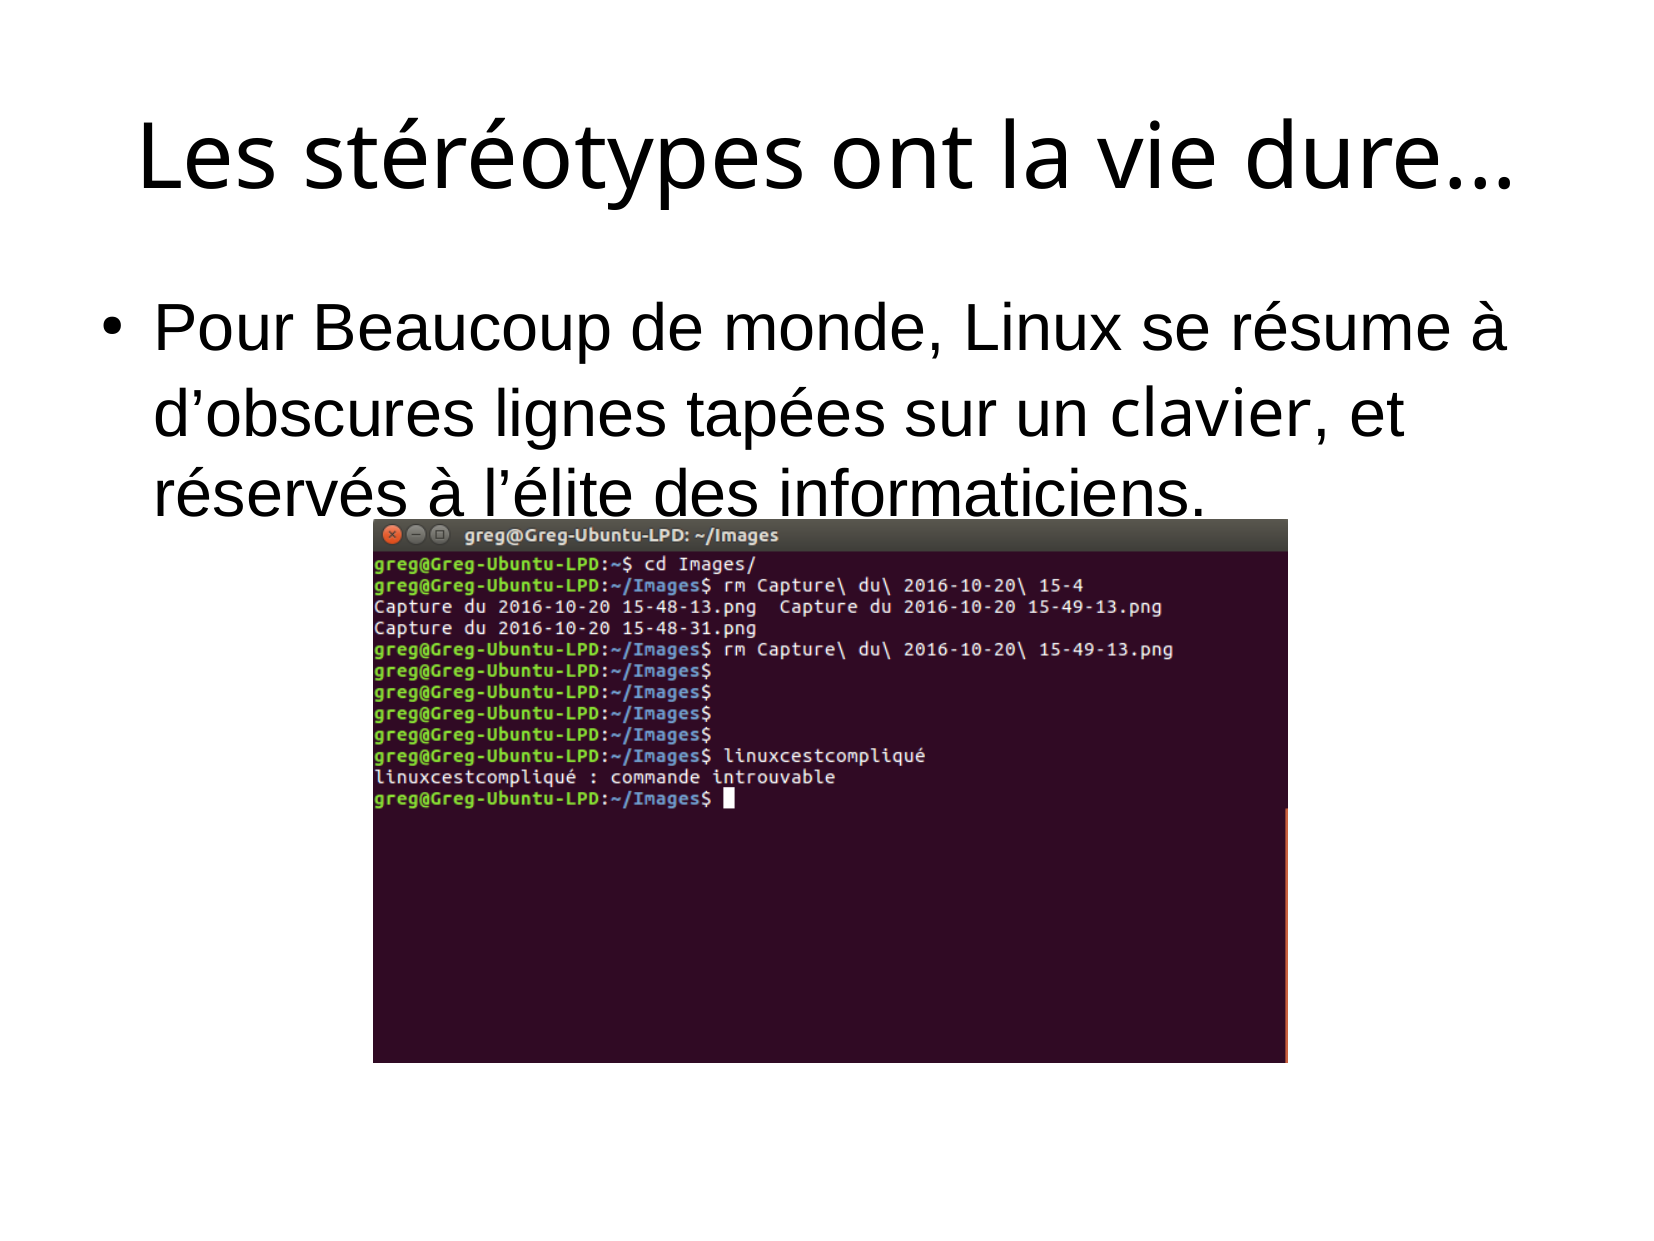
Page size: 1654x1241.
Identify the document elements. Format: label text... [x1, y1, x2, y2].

picture [373, 519, 1288, 1063]
list Pour Beaucoup de monde, Linux se résume à d’obscures lignes tapées sur un clavier, et réservés à l’élite des informaticiens. [82, 290, 1571, 1010]
title Les stéréotypes ont la vie dure... [82, 49, 1571, 257]
